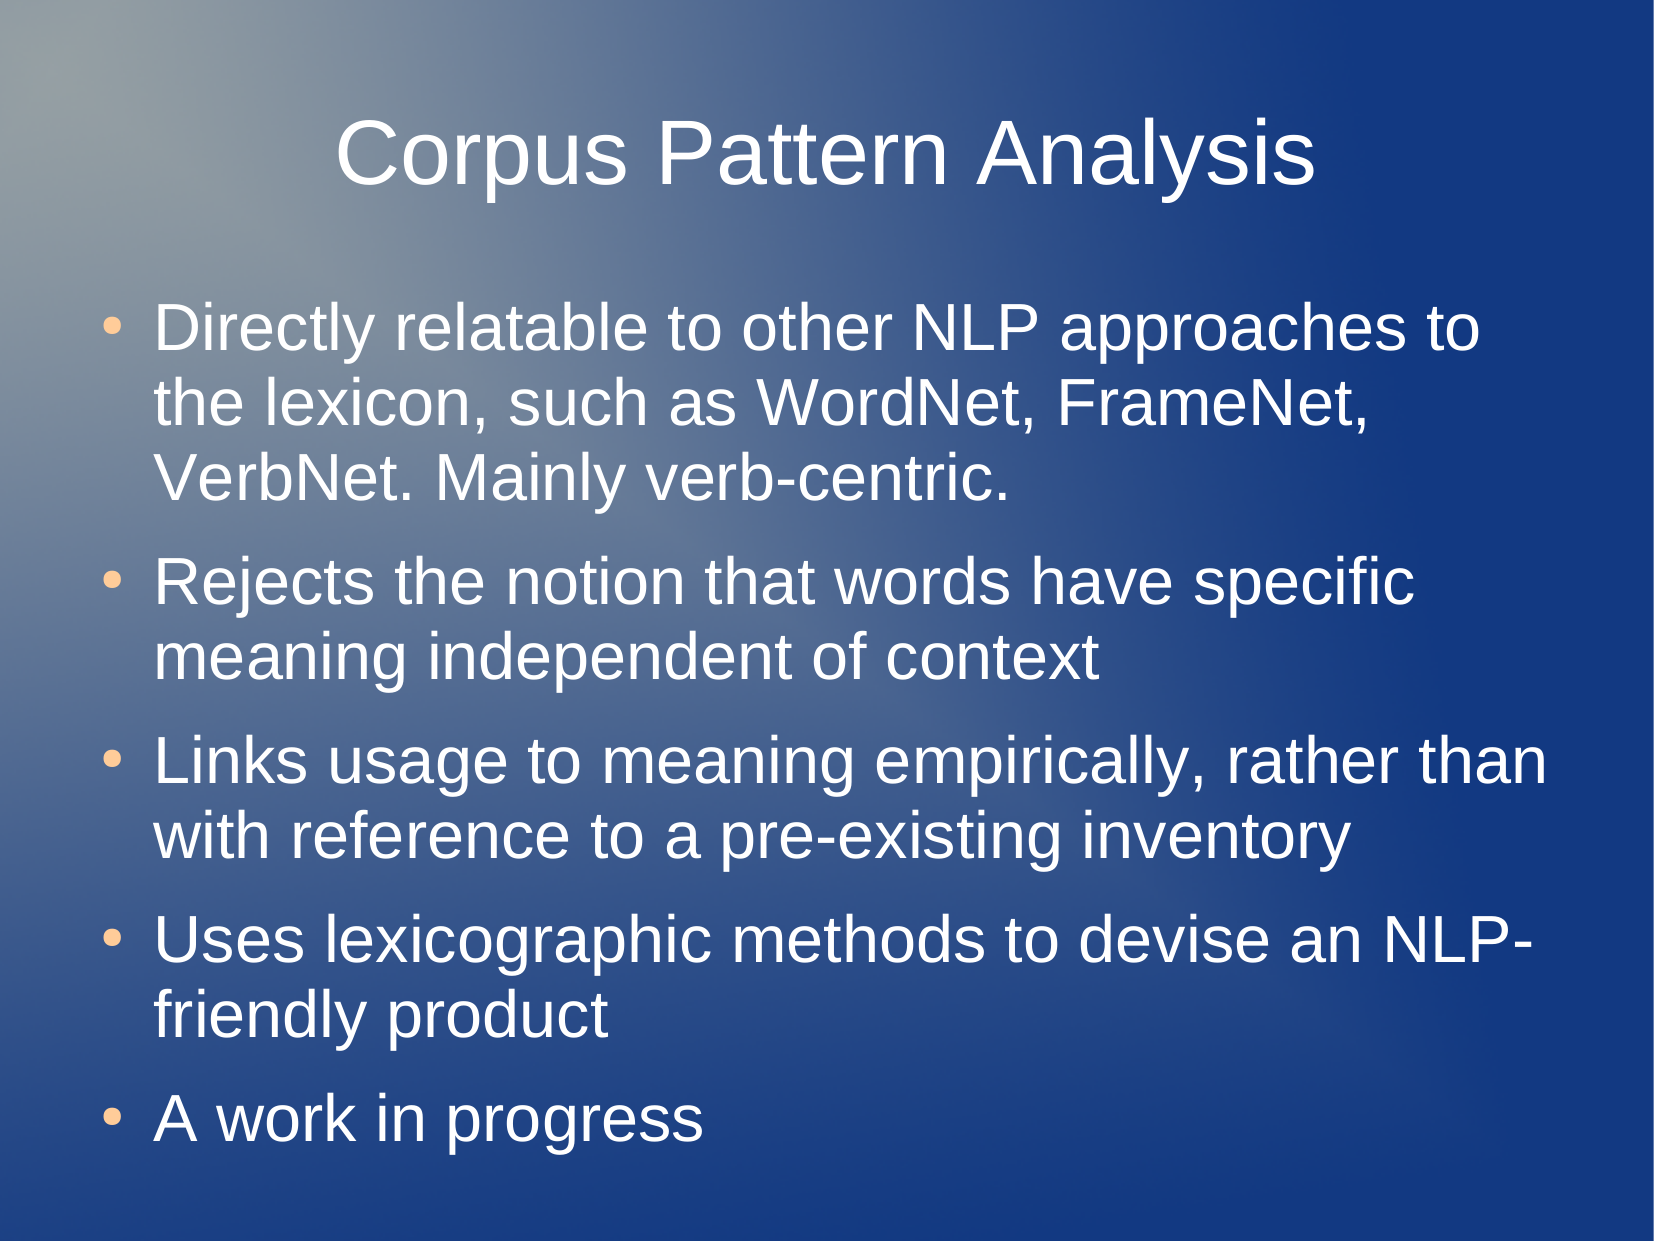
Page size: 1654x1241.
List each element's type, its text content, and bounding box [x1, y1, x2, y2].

title Corpus Pattern Analysis [82, 49, 1571, 257]
picture [0, 0, 1654, 1241]
list Directly relatable to other NLP approaches to the lexicon, such as WordNet, FrameNet, VerbNet. Mainly verb-centric. Rejects the notion that words have specific meaning independent of context Links usage to meaning empirically, rather than with reference to a pre-existing inventory Uses lexicographic methods to devise an NLP-friendly product A work in progress [82, 290, 1571, 1157]
